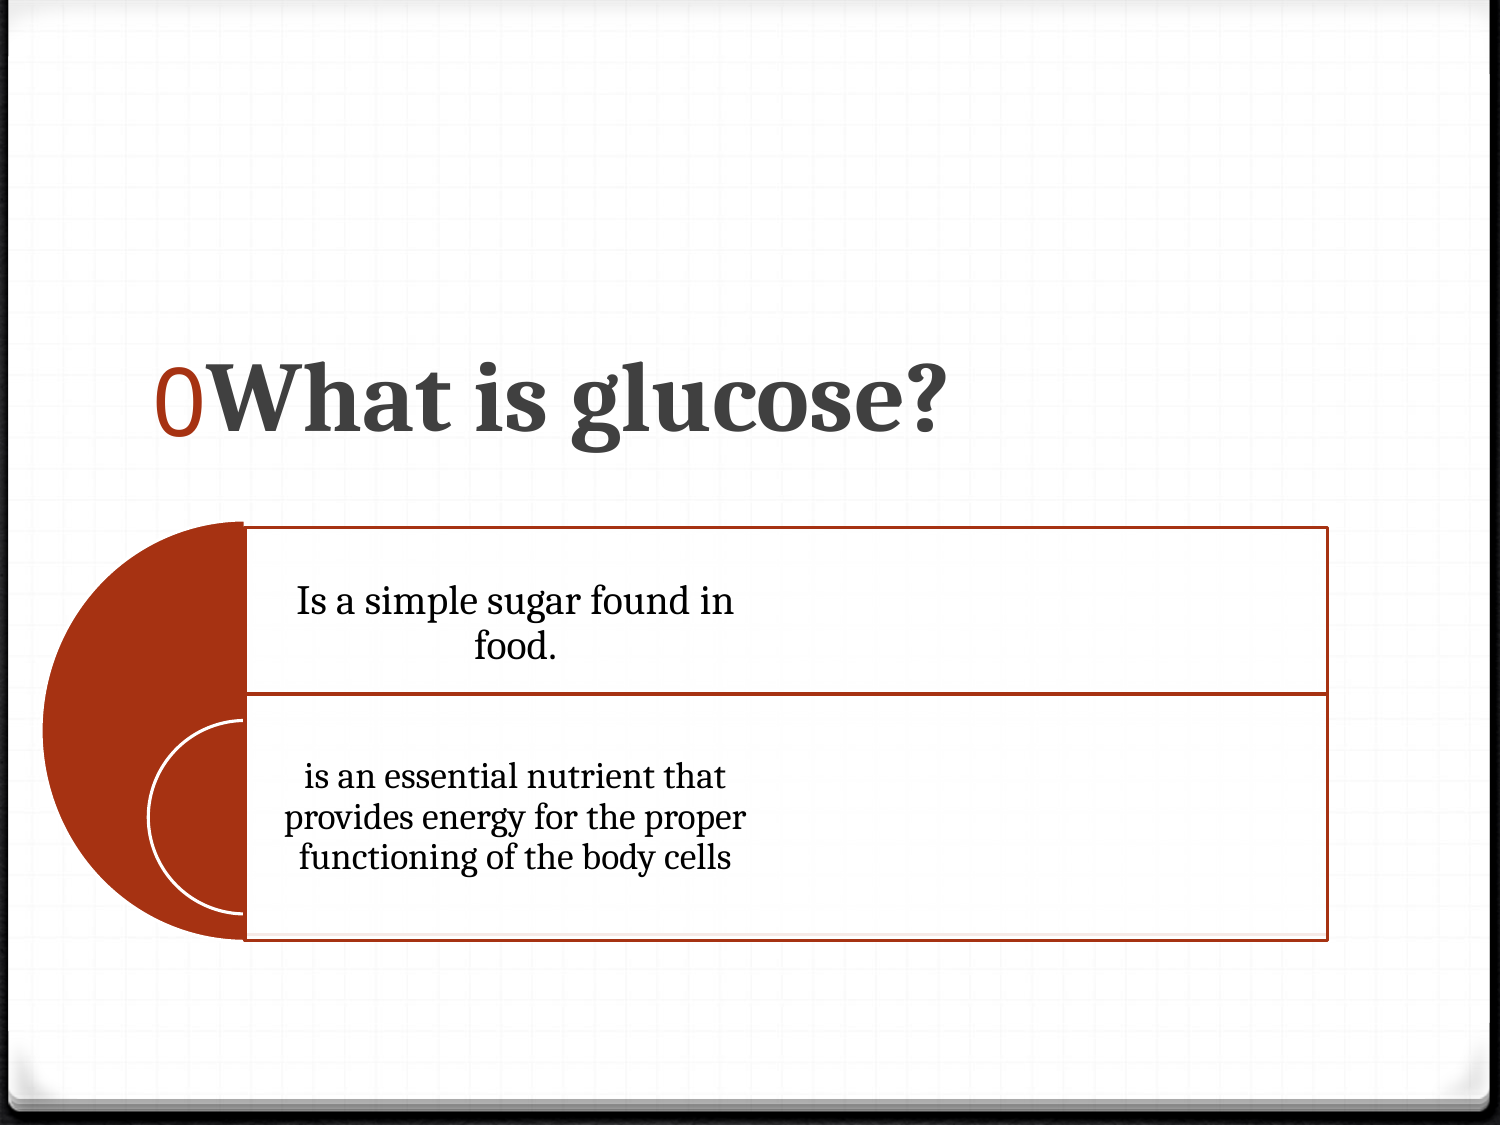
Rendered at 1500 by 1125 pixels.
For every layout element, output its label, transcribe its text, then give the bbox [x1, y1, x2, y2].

text_box Is a simple sugar found in food. [245, 527, 1328, 694]
text_box [41, 519, 246, 942]
picture [0, 0, 1500, 1125]
text_box is an essential nutrient that provides energy for the proper functioning of the body cells [245, 694, 1328, 941]
list What is glucose? [137, 334, 1363, 983]
